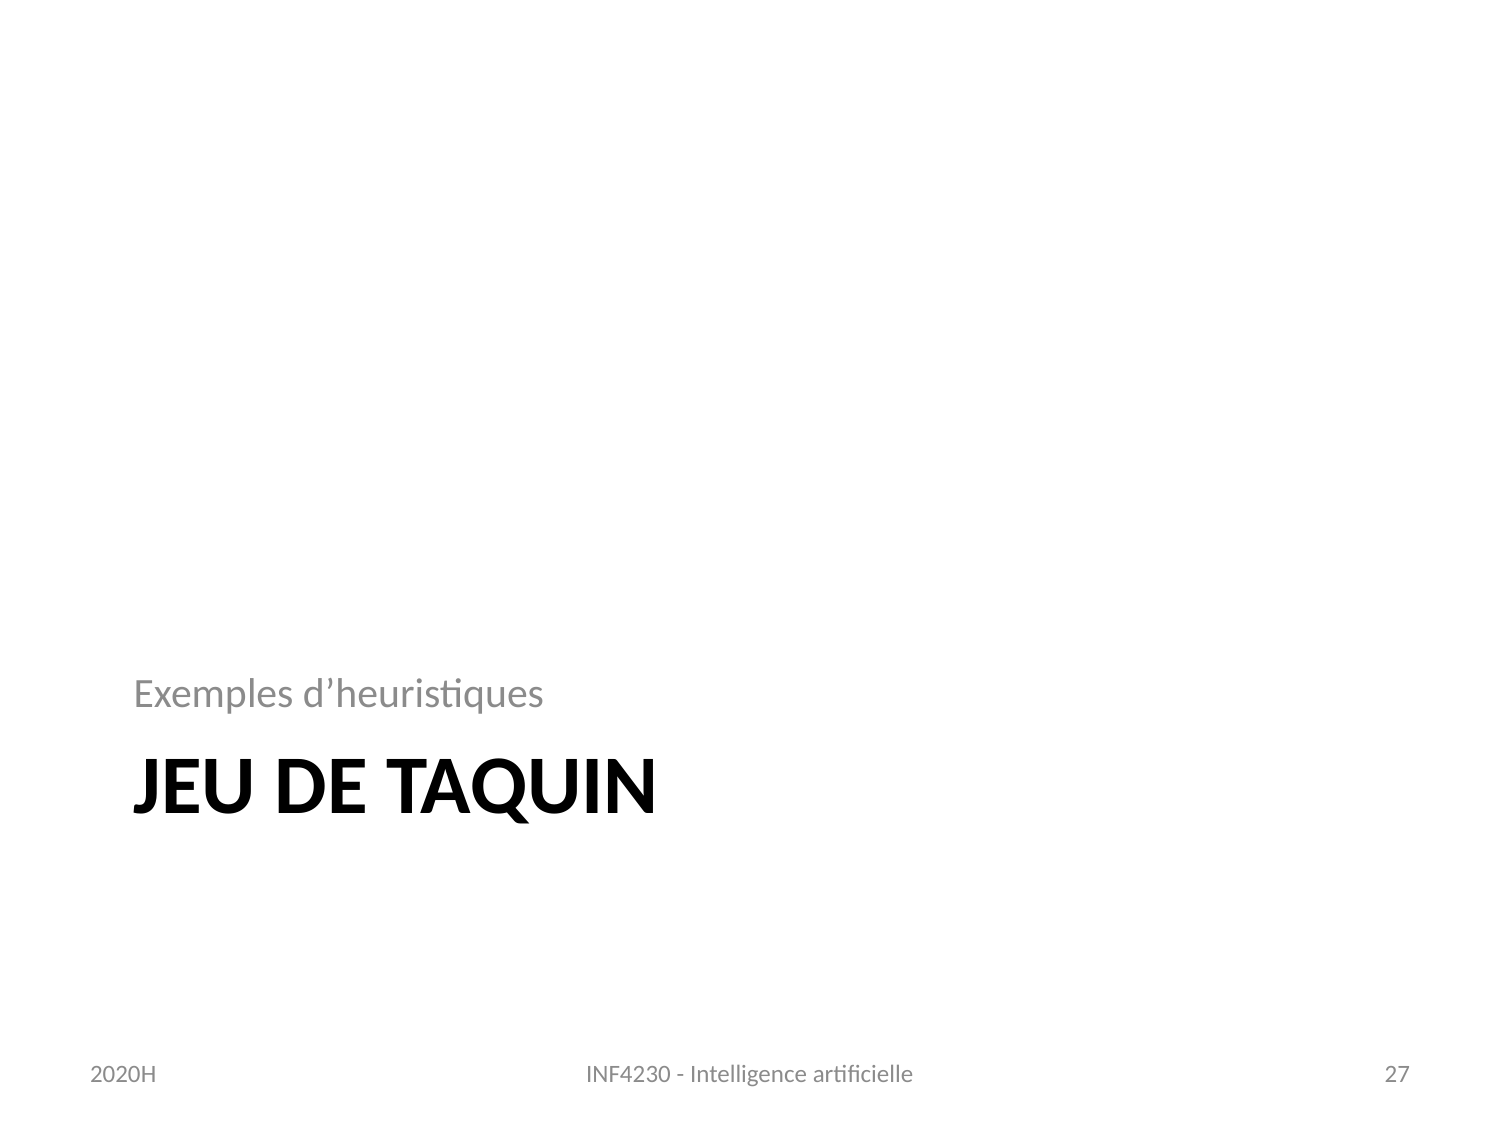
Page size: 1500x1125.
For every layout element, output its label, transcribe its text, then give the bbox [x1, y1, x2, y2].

footer INF4230 - Intelligence artificielle [512, 1042, 988, 1103]
list Exemples d’heuristiques [118, 476, 1394, 723]
slide_number 2020H [75, 1042, 425, 1103]
slide_number <numéro> [1074, 1042, 1425, 1103]
title Jeu de taquin [118, 723, 1394, 947]
